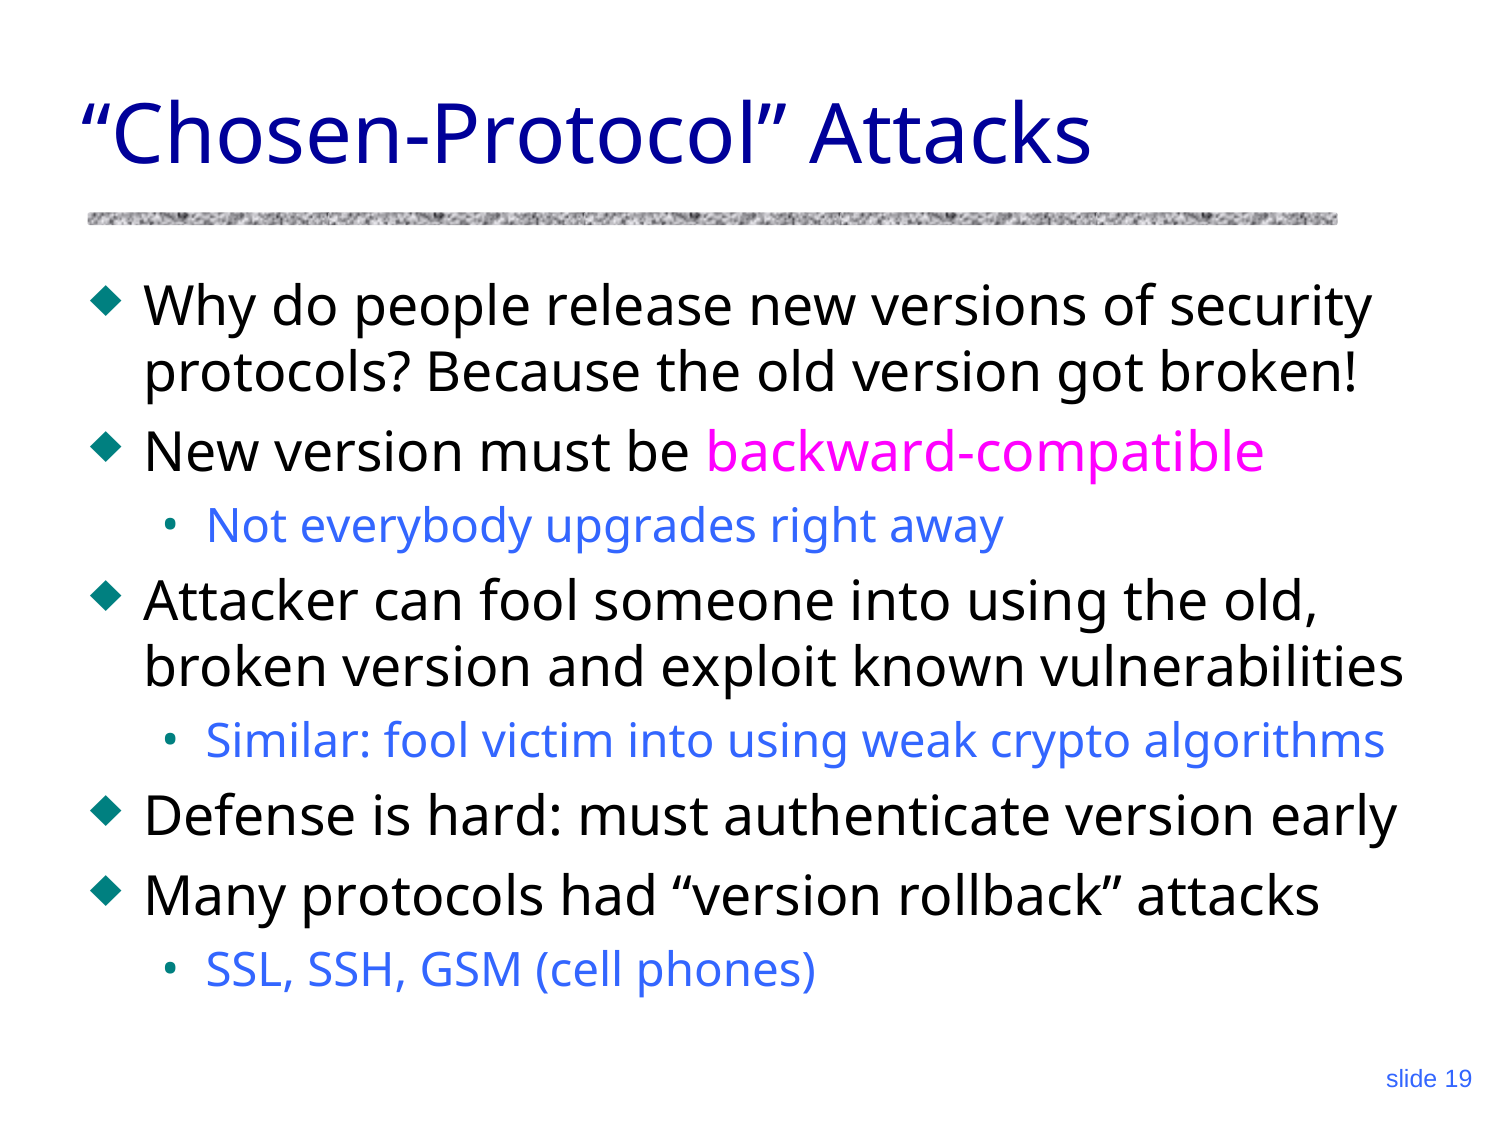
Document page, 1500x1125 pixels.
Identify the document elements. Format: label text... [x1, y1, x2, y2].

list Why do people release new versions of security protocols? Because the old version got broken! New version must be backward-compatible Not everybody upgrades right away Attacker can fool someone into using the old, broken version and exploit known vulnerabilities Similar: fool victim into using weak crypto algorithms Defense is hard: must authenticate version early Many protocols had “version rollback” attacks SSL, SSH, GSM (cell phones) [75, 262, 1438, 1075]
text_box slide <number> [1174, 1025, 1488, 1101]
picture [87, 212, 1338, 226]
title “Chosen-Protocol” Attacks [66, 37, 1438, 188]
